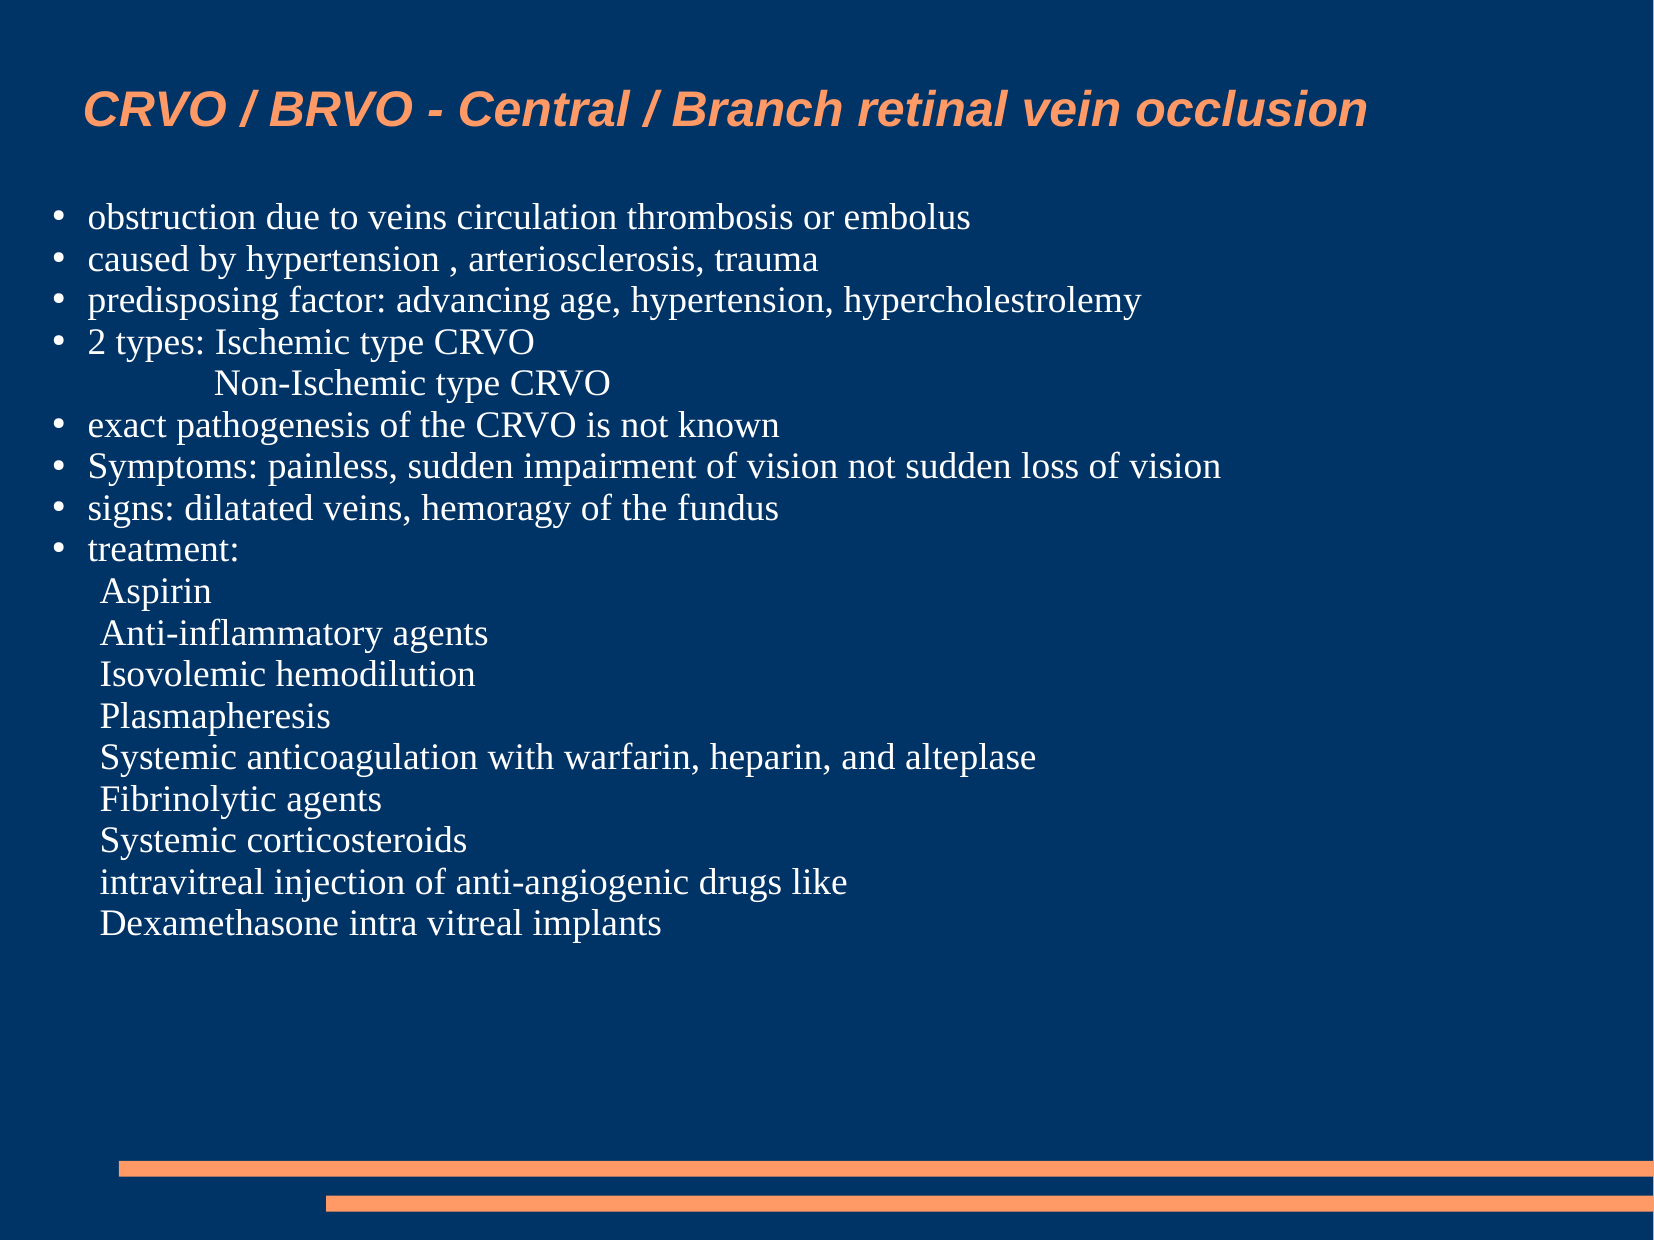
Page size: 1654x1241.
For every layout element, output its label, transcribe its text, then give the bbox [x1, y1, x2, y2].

text_box obstruction due to veins circulation thrombosis or embolus caused by hypertension , arteriosclerosis, trauma predisposing factor: advancing age, hypertension, hypercholestrolemy 2 types: Ischemic type CRVO Non-Ischemic type CRVO exact pathogenesis of the CRVO is not known Symptoms: painless, sudden impairment of vision not sudden loss of vision signs: dilatated veins, hemoragy of the fundus treatment: Aspirin Anti-inflammatory agents Isovolemic hemodilution Plasmapheresis Systemic anticoagulation with warfarin, heparin, and alteplase Fibrinolytic agents Systemic corticosteroids intravitreal injection of anti-angiogenic drugs like Dexamethasone intra vitreal implants [37, 188, 1654, 970]
title CRVO / BRVO - Central / Branch retinal vein occlusion [82, 5, 1571, 188]
